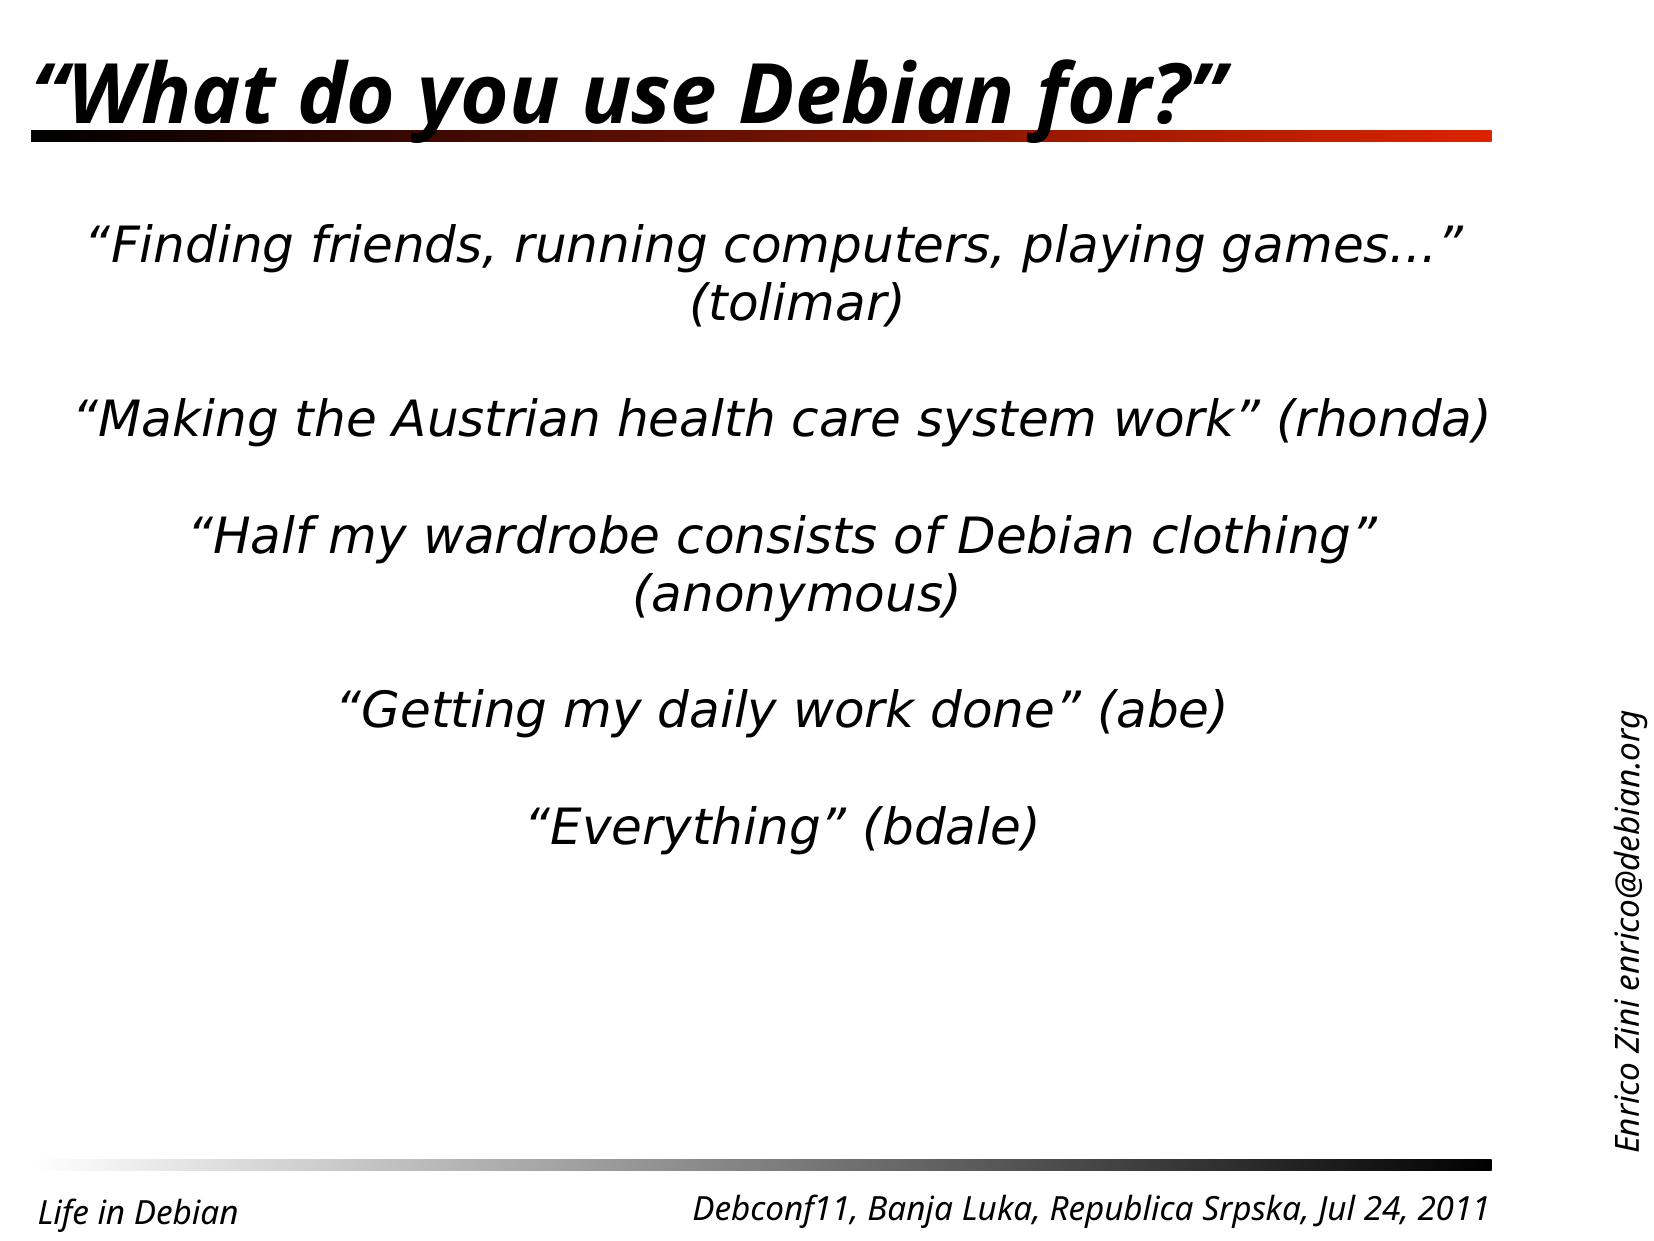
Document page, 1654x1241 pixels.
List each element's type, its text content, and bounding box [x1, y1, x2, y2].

text_box “Finding friends, running computers, playing games...” (tolimar) “Making the Austrian health care system work” (rhonda) “Half my wardrobe consists of Debian clothing” (anonymous) “Getting my daily work done” (abe) “Everything” (bdale) [30, 215, 1507, 1089]
text_box “What do you use Debian for?” [31, 34, 1438, 168]
